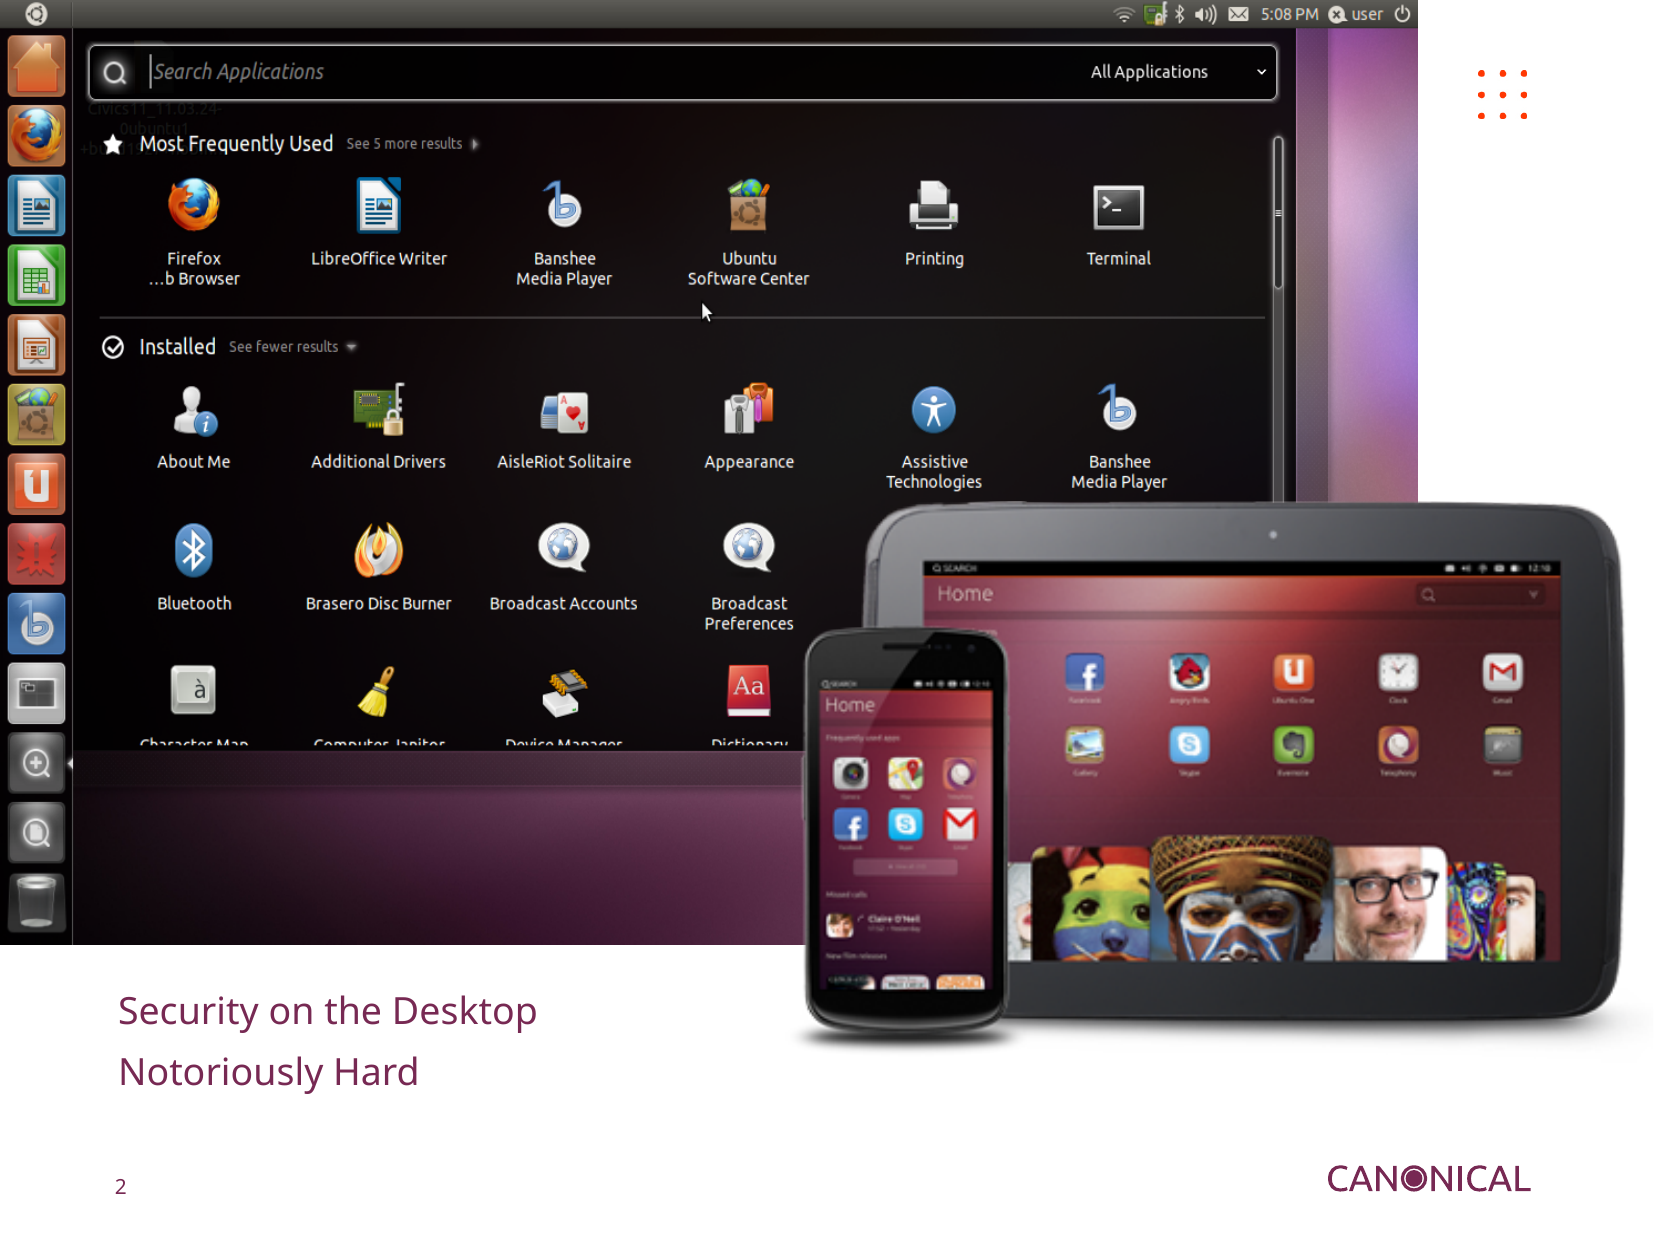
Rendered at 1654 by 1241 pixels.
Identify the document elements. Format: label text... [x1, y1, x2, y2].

list Security on the Desktop Notoriously Hard [118, 974, 1063, 1130]
picture [1478, 70, 1527, 119]
picture [0, 0, 1654, 1063]
